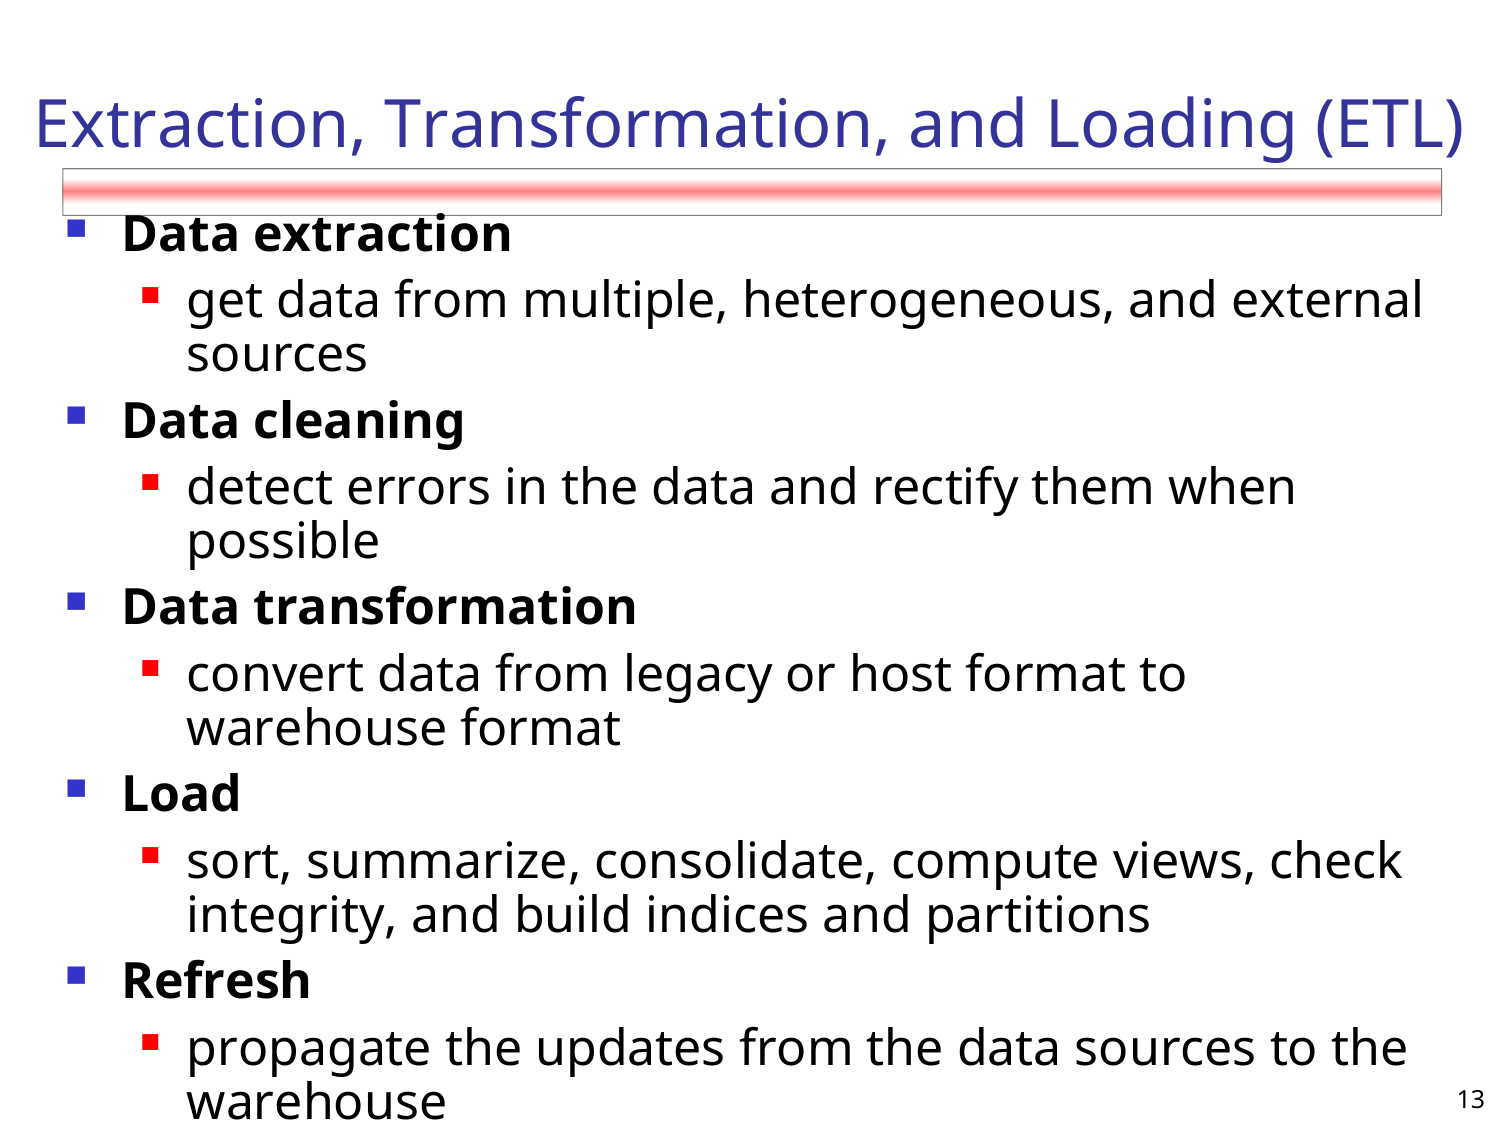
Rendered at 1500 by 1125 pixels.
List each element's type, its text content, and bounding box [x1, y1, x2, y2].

text_box <number> [1450, 1050, 1500, 1125]
title Extraction, Transformation, and Loading (ETL) [12, 0, 1488, 169]
list Data extraction get data from multiple, heterogeneous, and external sources Data cleaning detect errors in the data and rectify them when possible Data transformation convert data from legacy or host format to warehouse format Load sort, summarize, consolidate, compute views, check integrity, and build indices and partitions Refresh propagate the updates from the data sources to the warehouse [50, 200, 1450, 1125]
